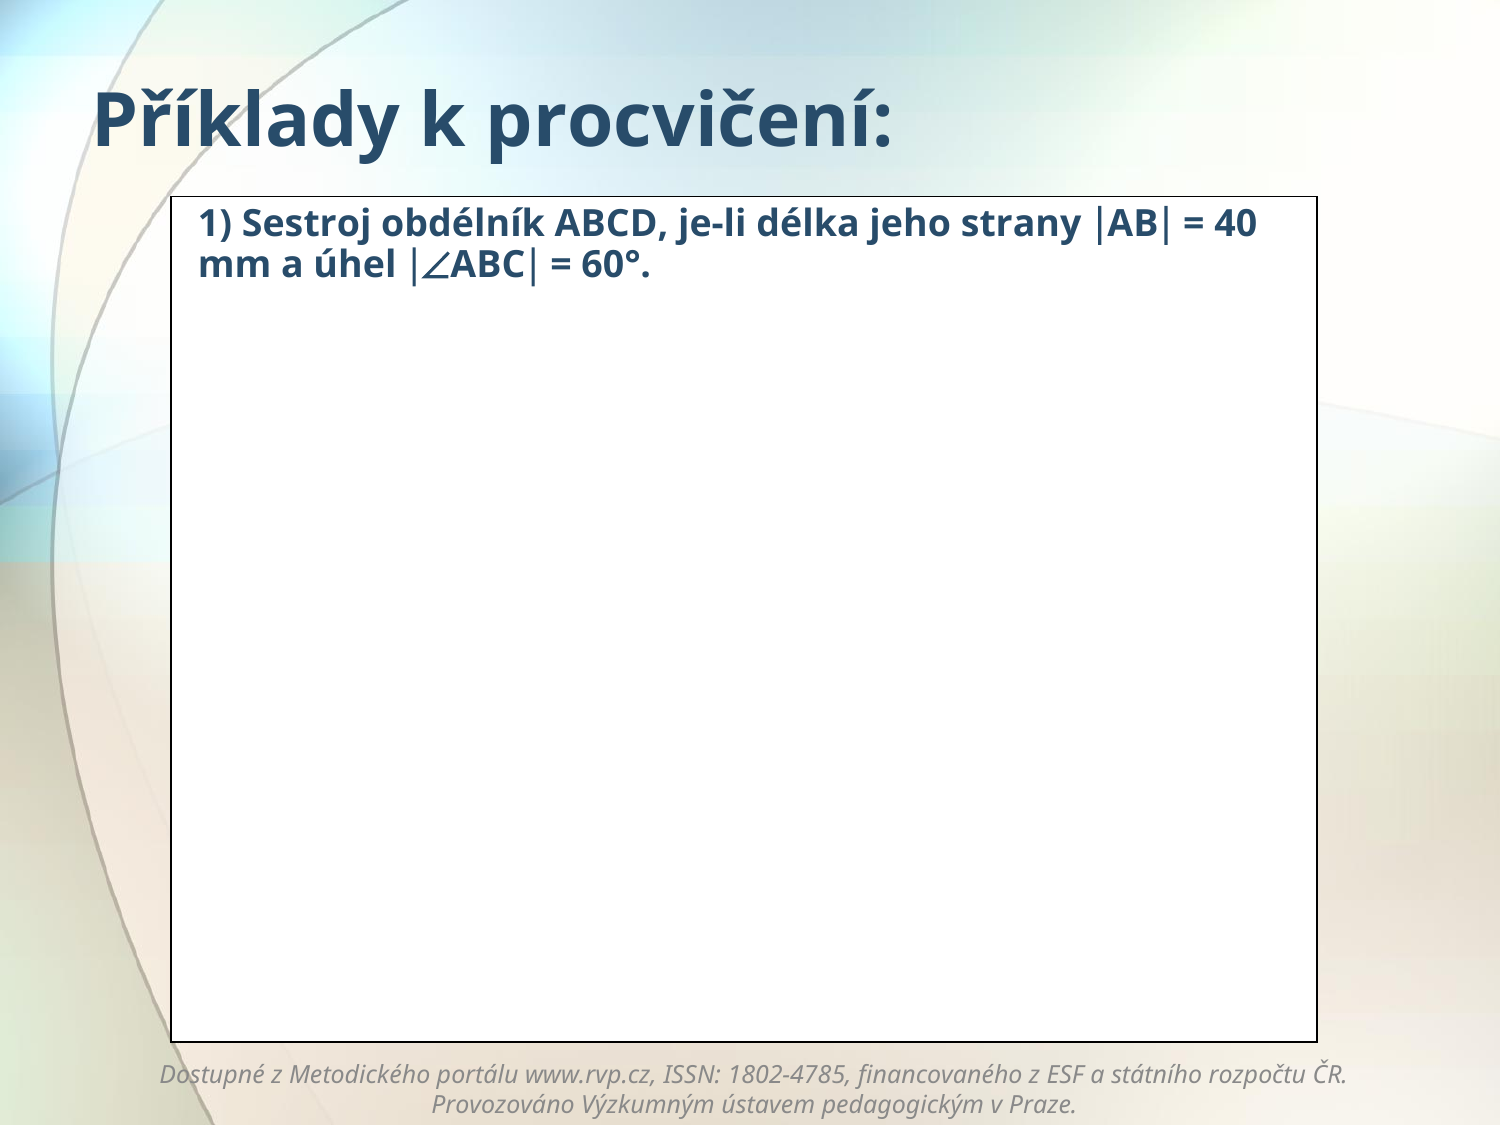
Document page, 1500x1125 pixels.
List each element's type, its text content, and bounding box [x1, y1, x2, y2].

title Příklady k procvičení: [76, 74, 1412, 177]
text_box [171, 196, 1317, 1042]
text_box 1) Sestroj obdélník ABCD, je-li délka jeho strany AB = 40 mm a úhel ABC = 60°. [183, 198, 1306, 294]
picture [0, 0, 1500, 1125]
